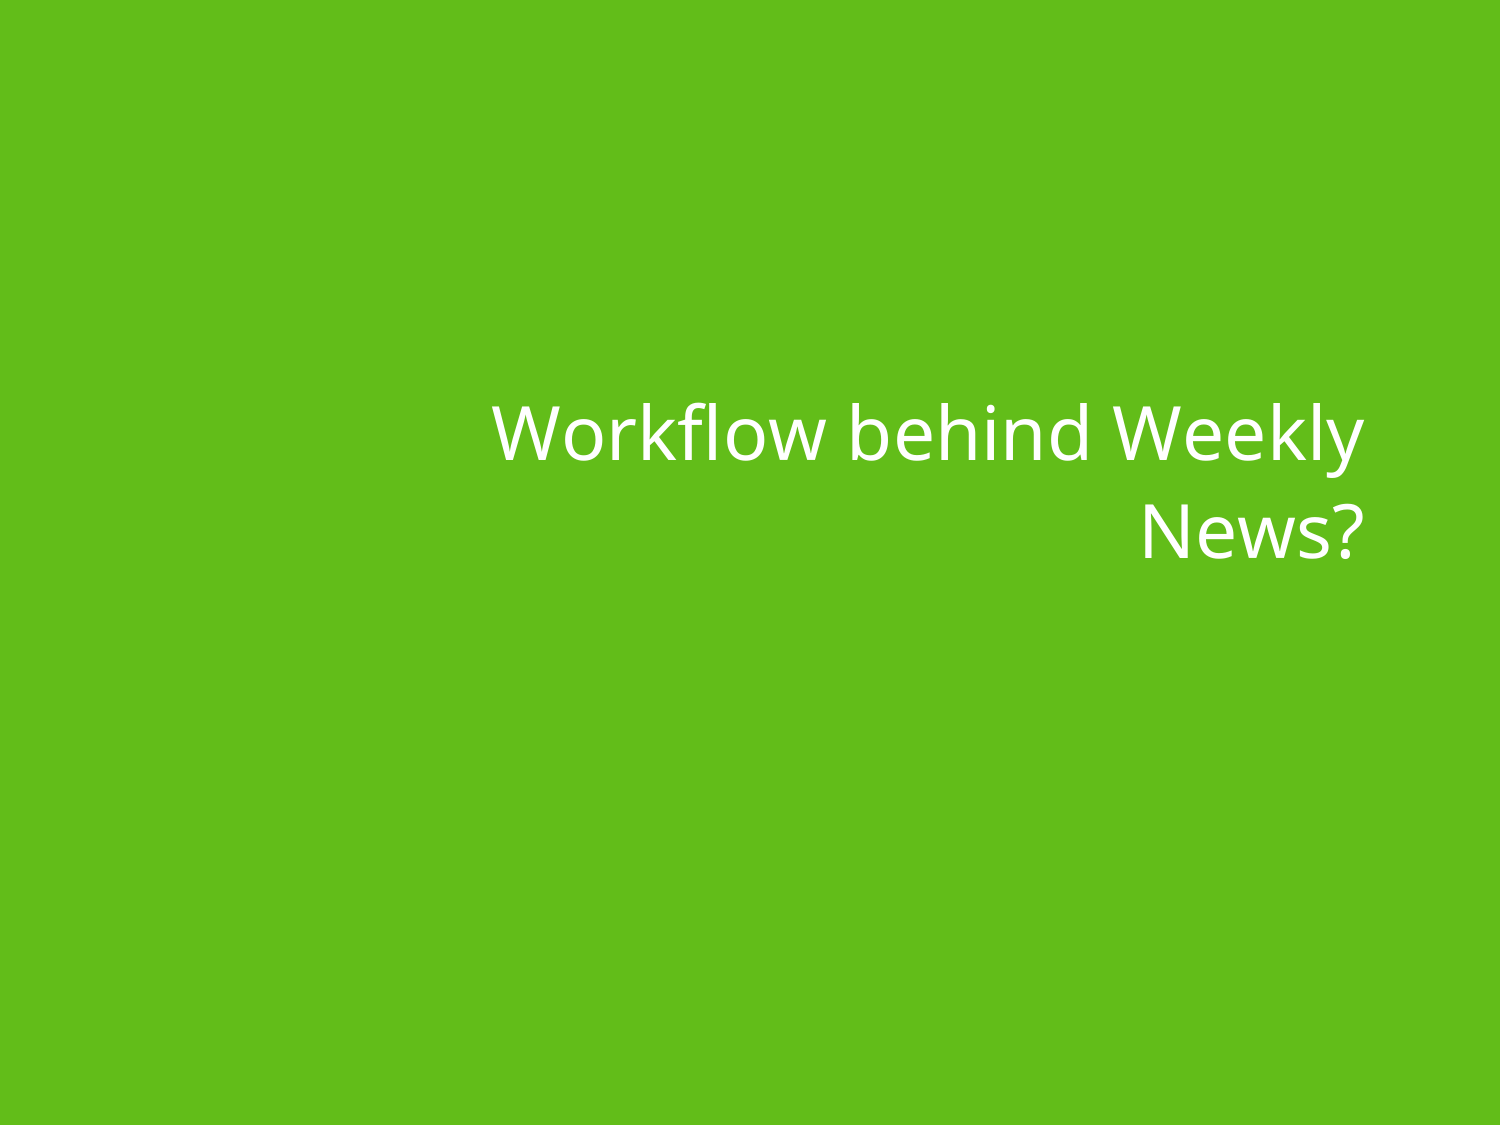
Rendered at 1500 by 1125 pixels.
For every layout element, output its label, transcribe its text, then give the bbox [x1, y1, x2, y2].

title Workflow behind Weekly News? [245, 386, 1380, 575]
